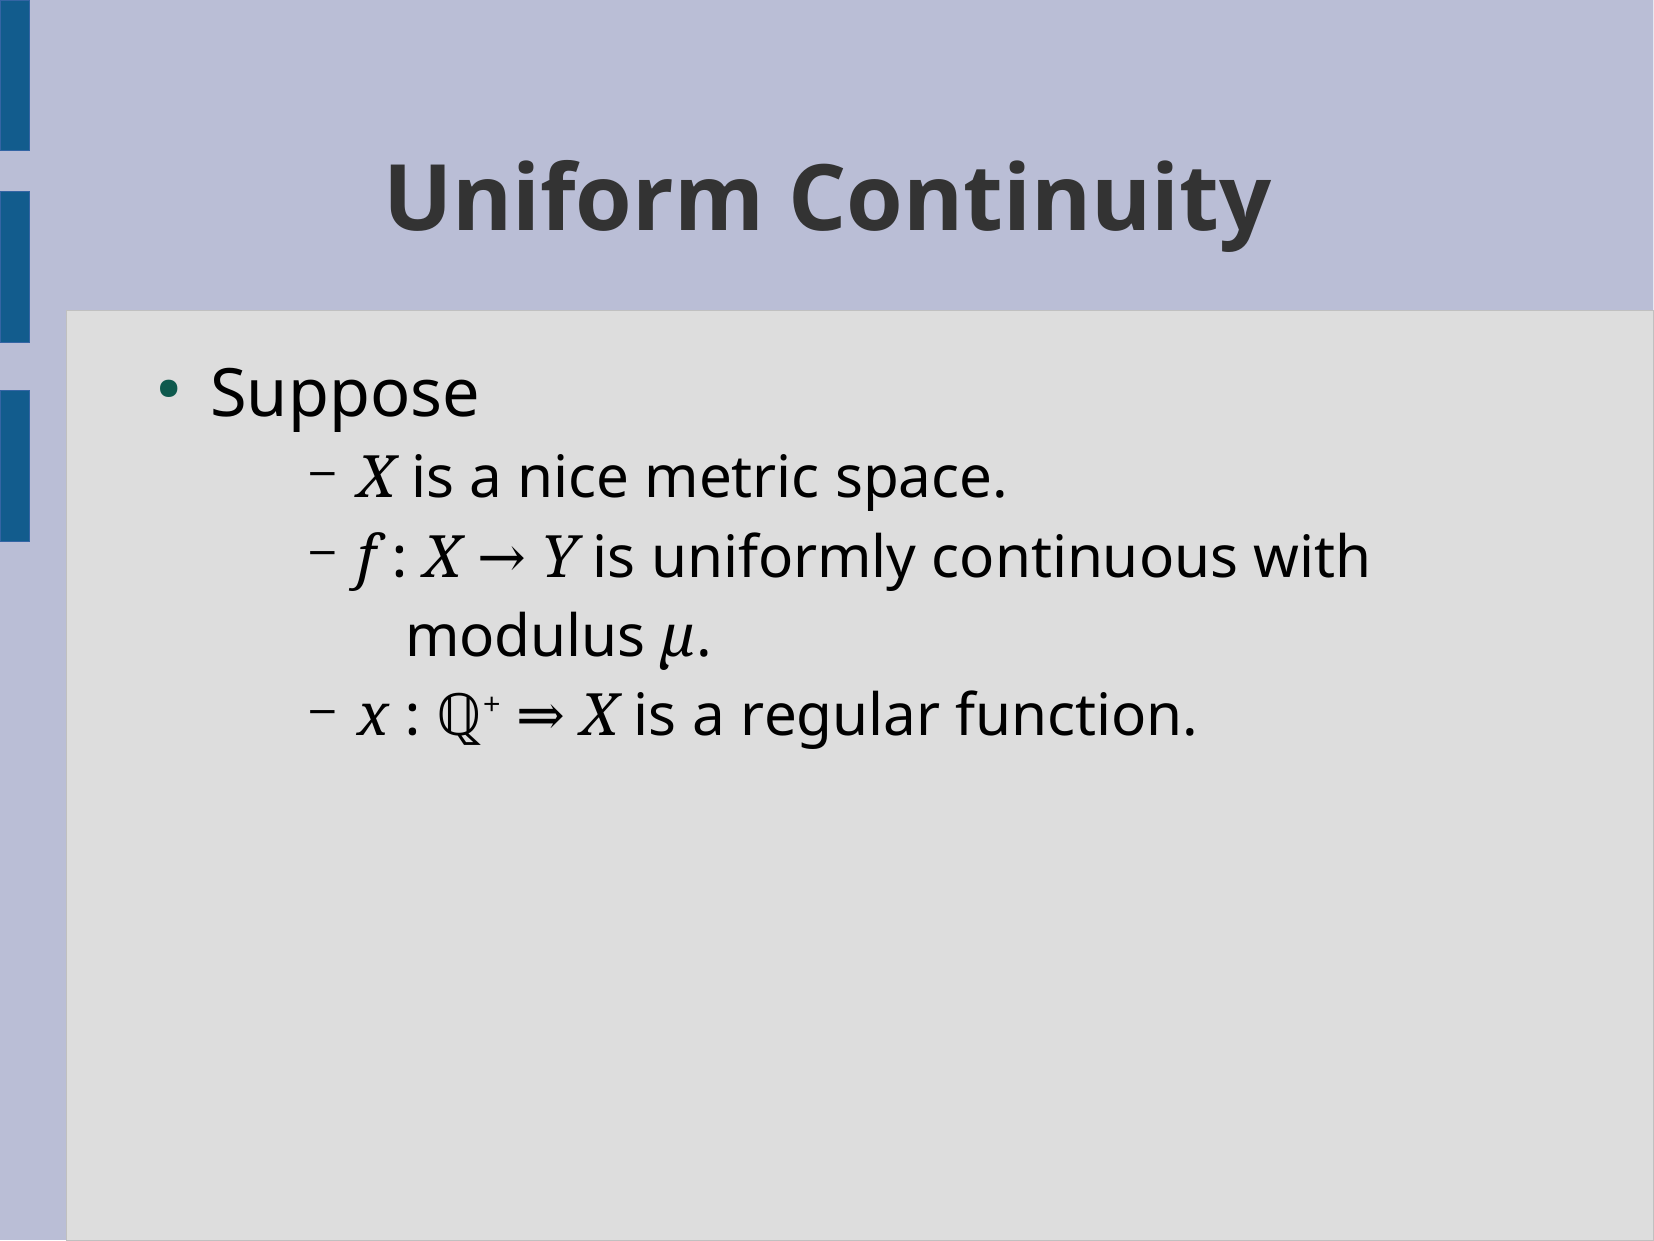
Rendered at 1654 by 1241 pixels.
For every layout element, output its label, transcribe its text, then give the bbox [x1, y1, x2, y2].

title Uniform Continuity [121, 91, 1534, 299]
list Suppose X is a nice metric space. f : X → Y is uniformly continuous with modulus μ. x : ℚ+ ⇒ X is a regular function. [121, 344, 1534, 1152]
